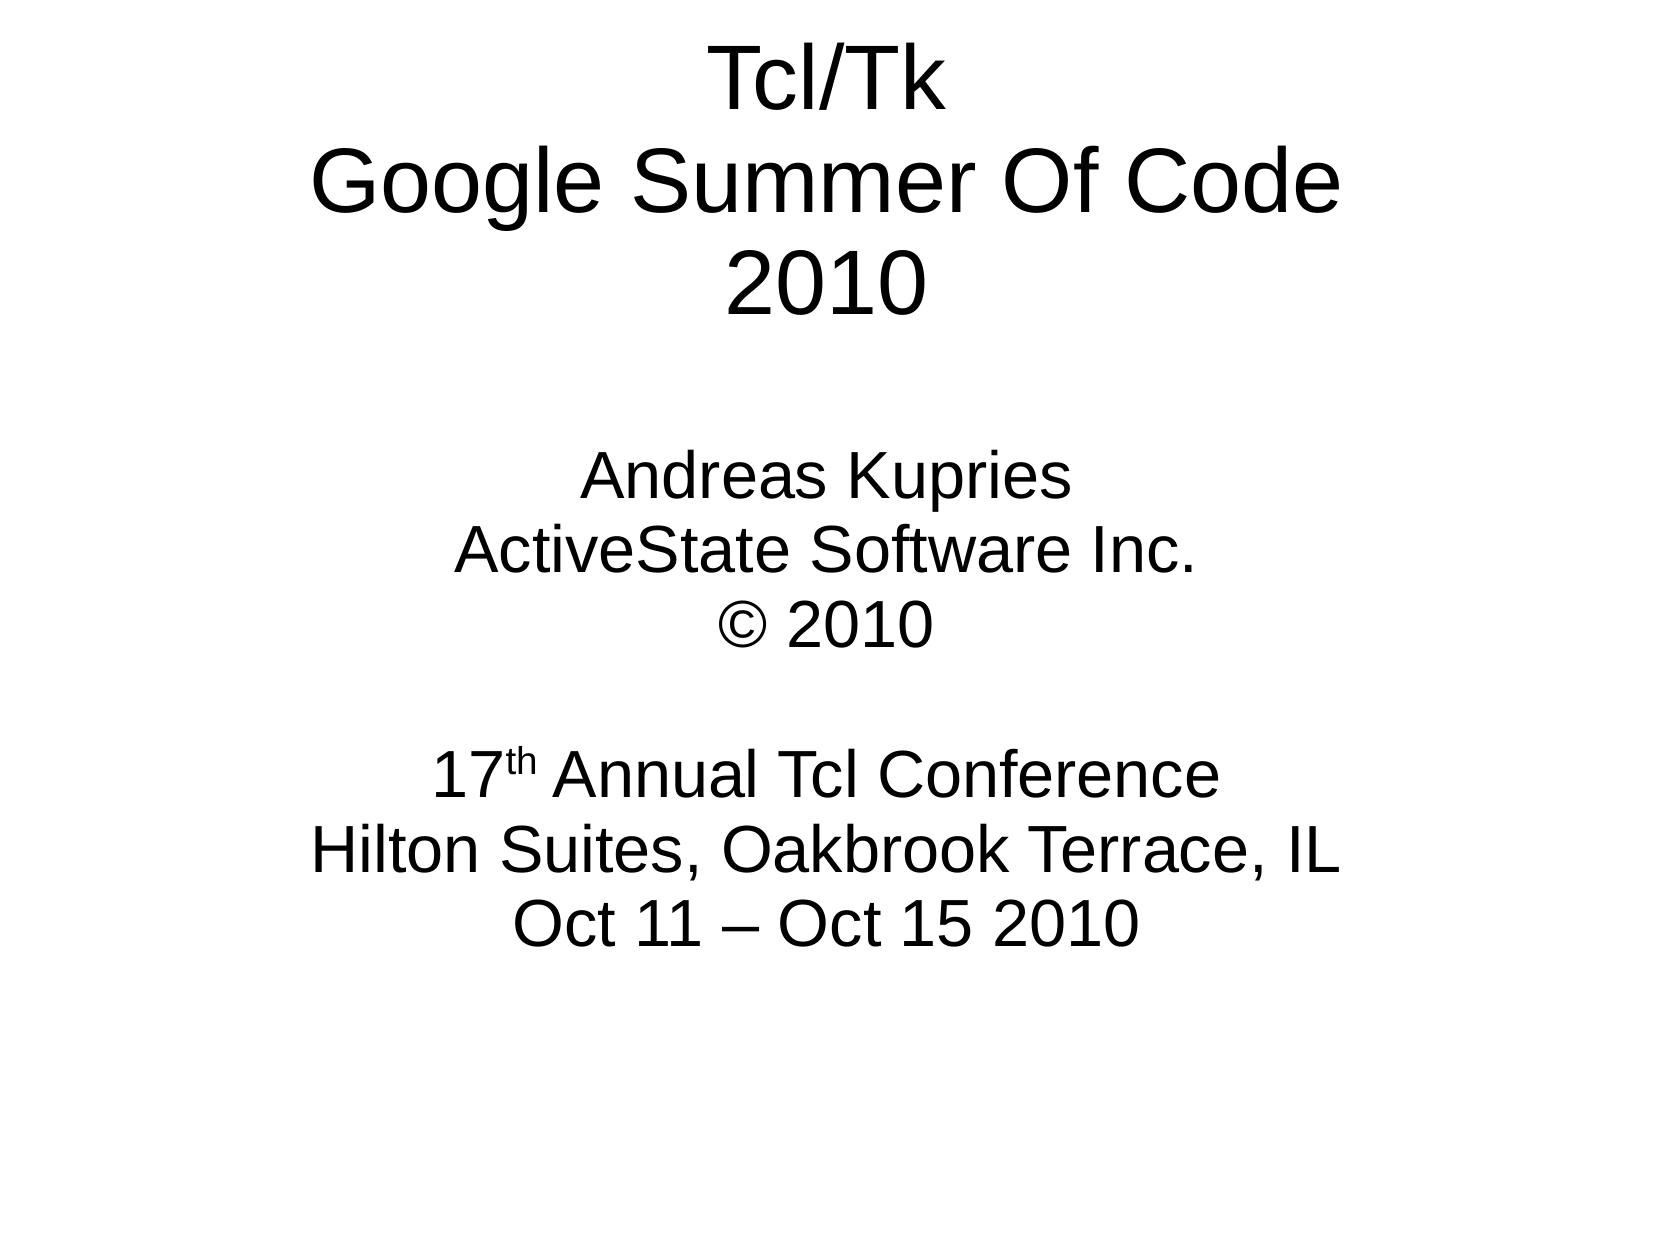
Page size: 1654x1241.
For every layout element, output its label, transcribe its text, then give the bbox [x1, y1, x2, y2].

subtitle Andreas Kupries ActiveState Software Inc. © 2010 17th Annual Tcl Conference Hilton Suites, Oakbrook Terrace, IL Oct 11 – Oct 15 2010 [82, 290, 1571, 1109]
title Tcl/Tk Google Summer Of Code 2010 [82, 26, 1571, 290]
